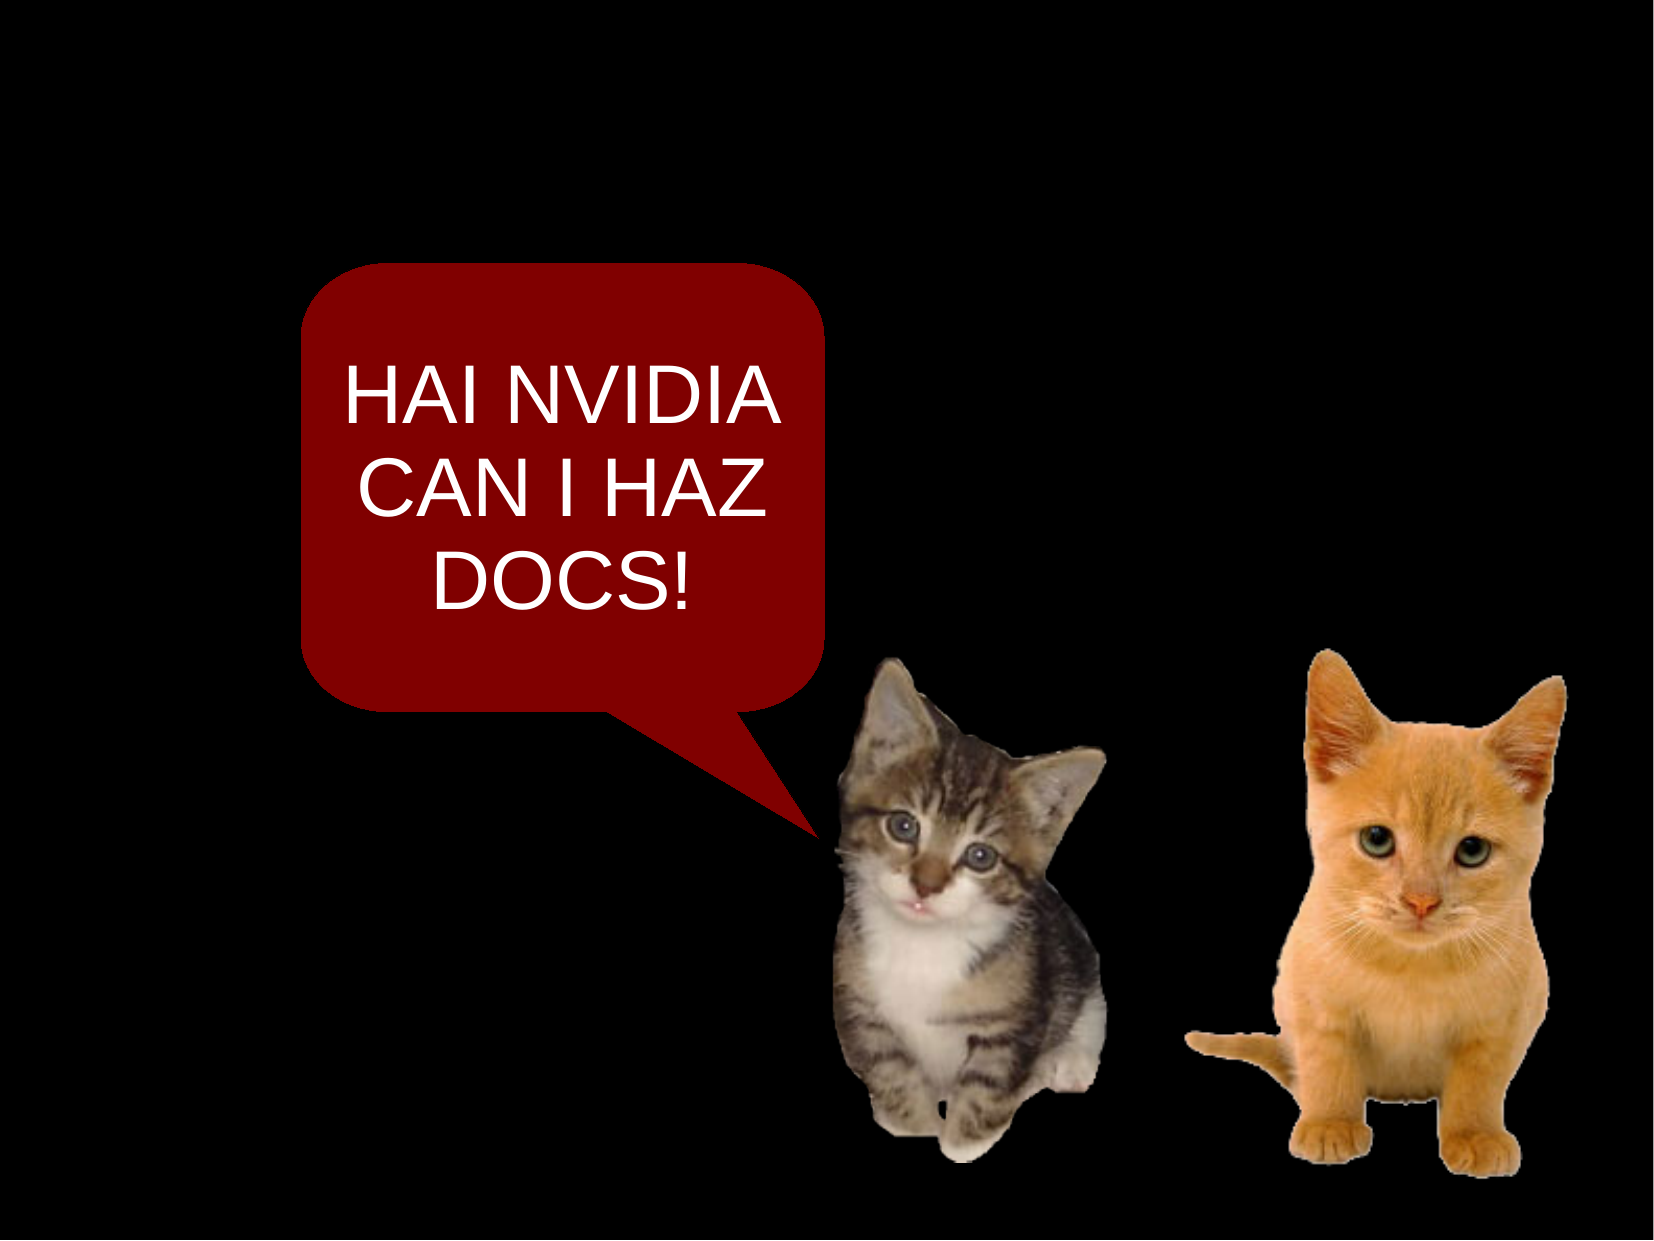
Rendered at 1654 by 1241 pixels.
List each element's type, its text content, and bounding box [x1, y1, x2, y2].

text_box HAI NVIDIA CAN I HAZ DOCS! [300, 262, 826, 840]
picture [829, 600, 1654, 1225]
